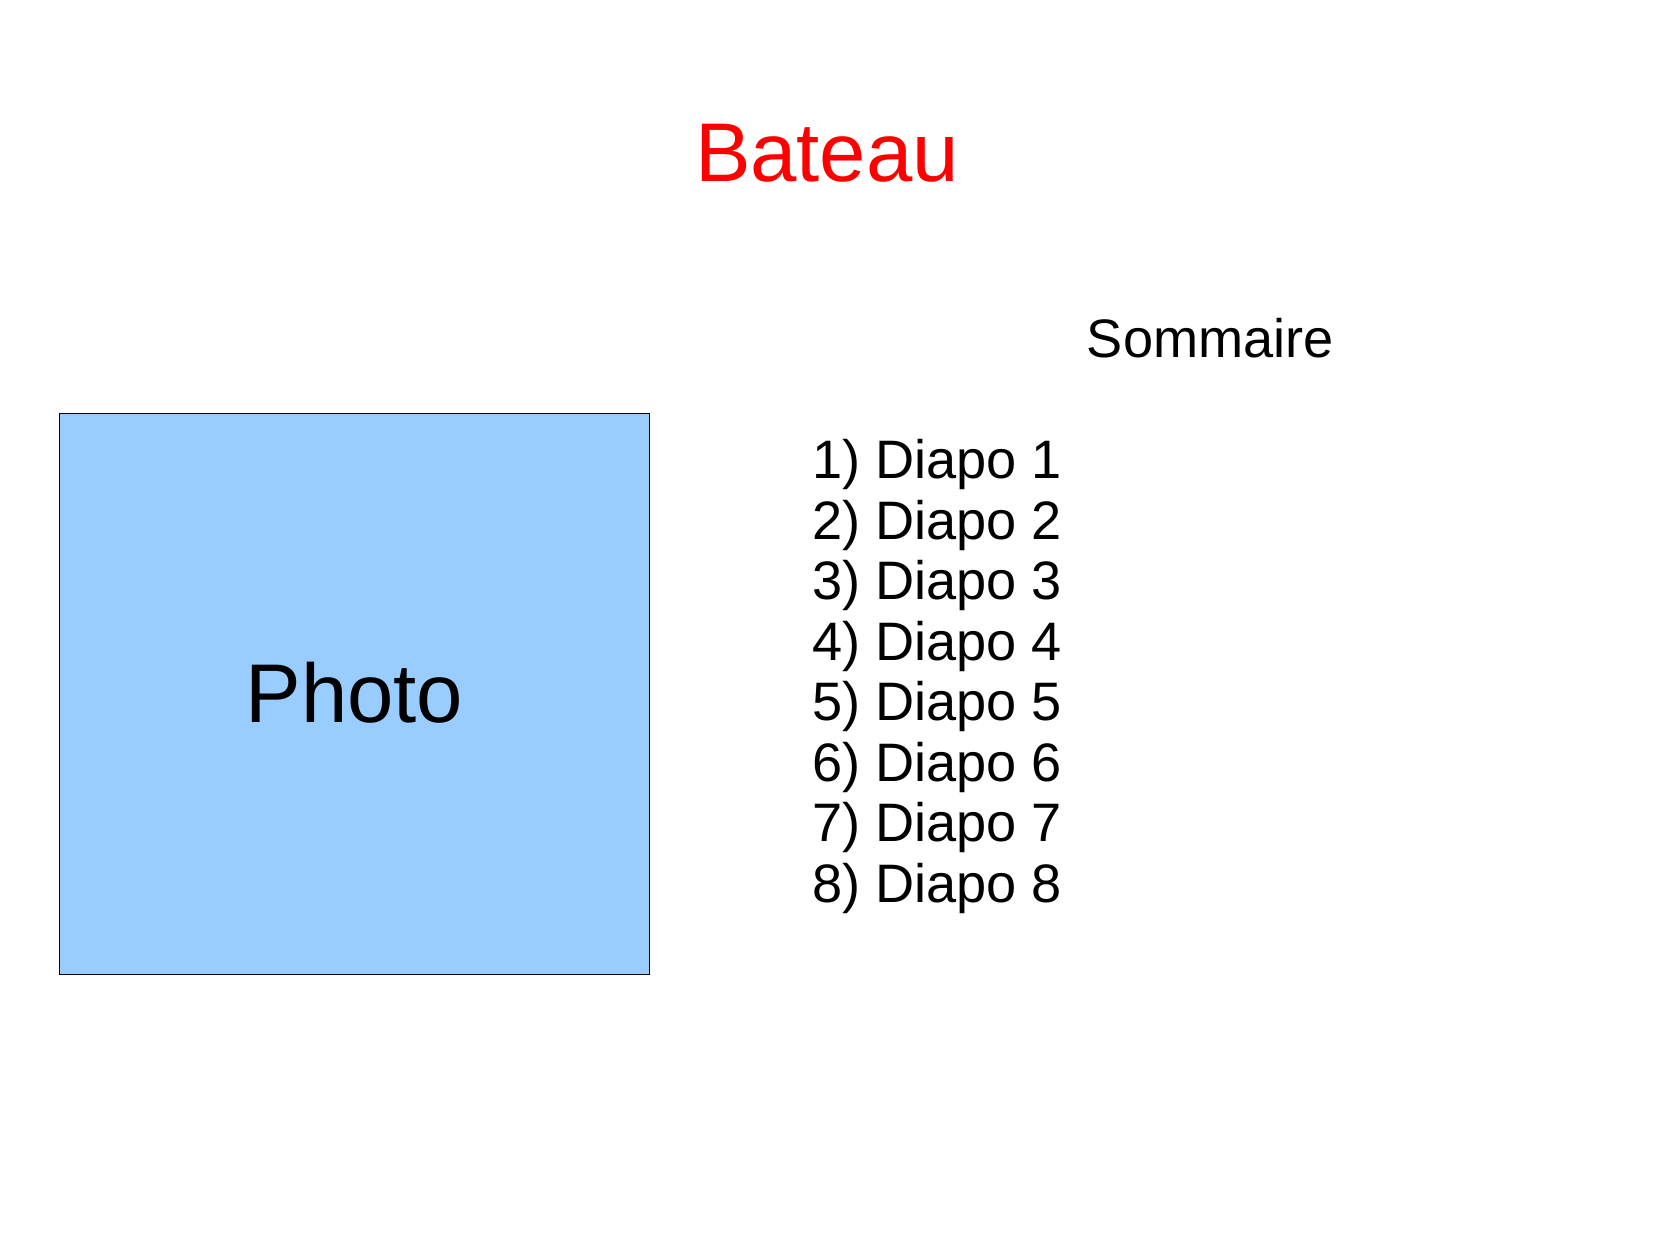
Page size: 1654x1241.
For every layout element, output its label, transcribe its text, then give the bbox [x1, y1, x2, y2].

text_box Bateau [236, 98, 1418, 207]
text_box Photo [59, 413, 650, 975]
text_box Sommaire 1) Diapo 1 2) Diapo 2 3) Diapo 3 4) Diapo 4 5) Diapo 5 6) Diapo 6 7) Diapo 7 8) Diapo 8 [797, 301, 1625, 1182]
